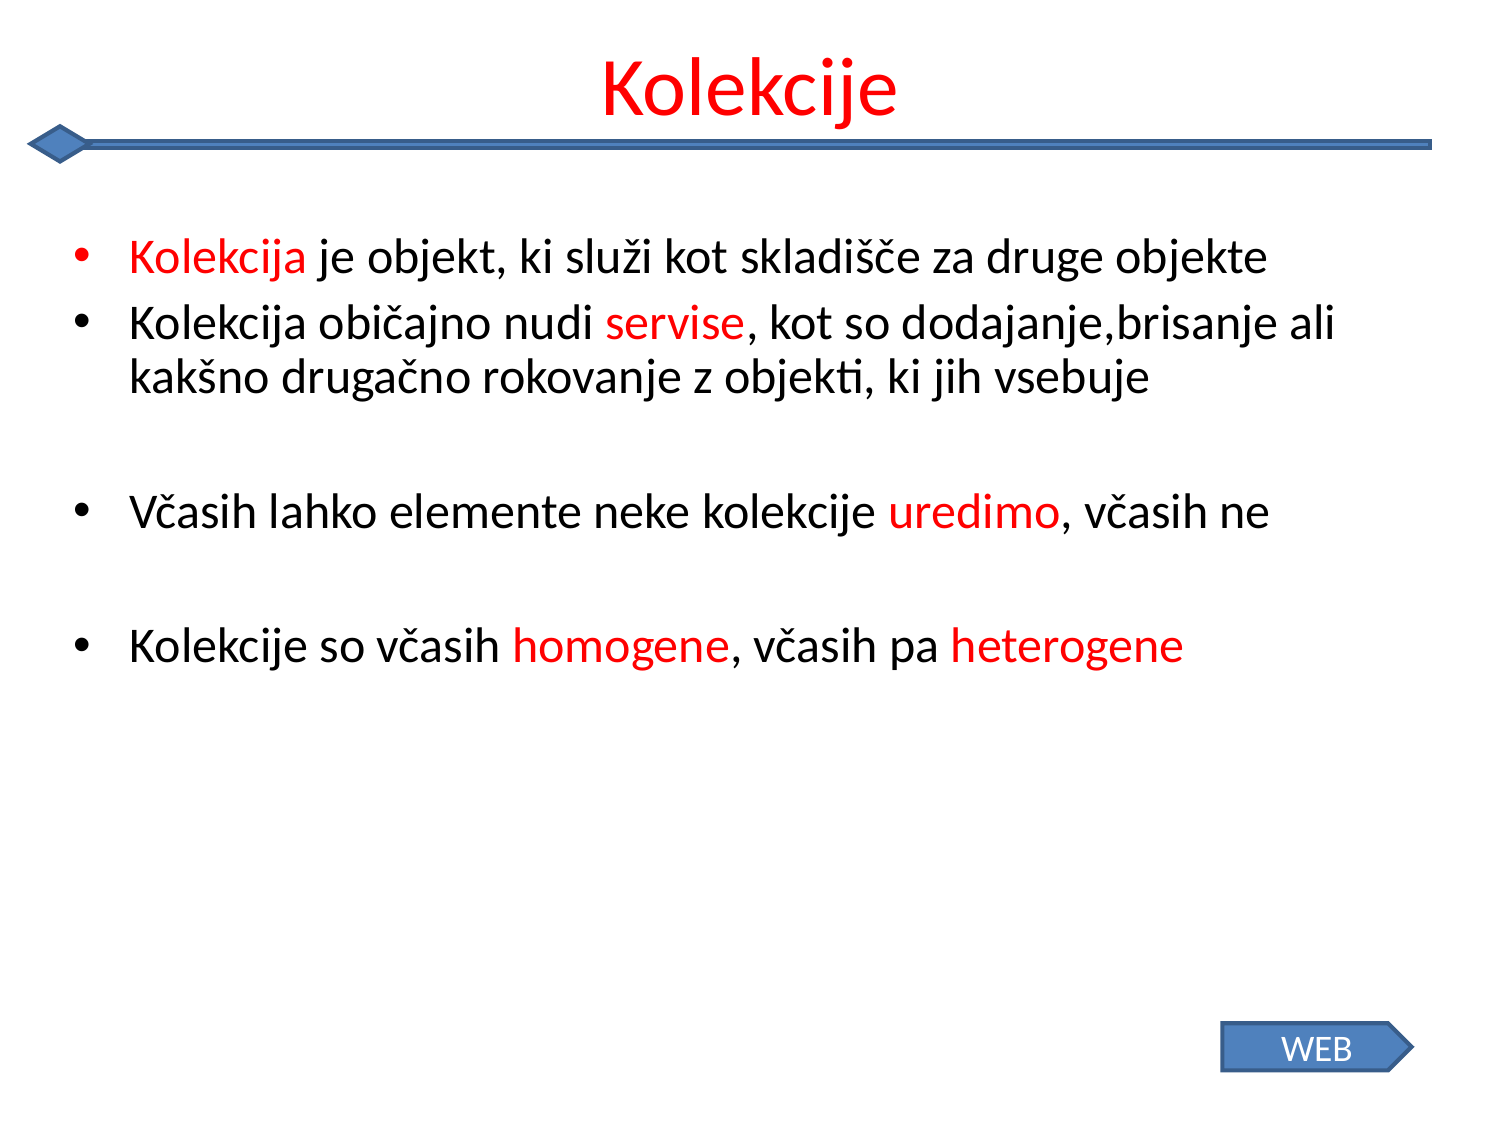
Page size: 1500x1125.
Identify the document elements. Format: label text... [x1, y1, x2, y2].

text_box WEB [1222, 1023, 1412, 1071]
list Kolekcija je objekt, ki služi kot skladišče za druge objekte Kolekcija običajno nudi servise, kot so dodajanje,brisanje ali kakšno drugačno rokovanje z objekti, ki jih vsebuje Včasih lahko elemente neke kolekcije uredimo, včasih ne Kolekcije so včasih homogene, včasih pa heterogene [58, 222, 1409, 966]
title Kolekcije [75, 23, 1426, 141]
